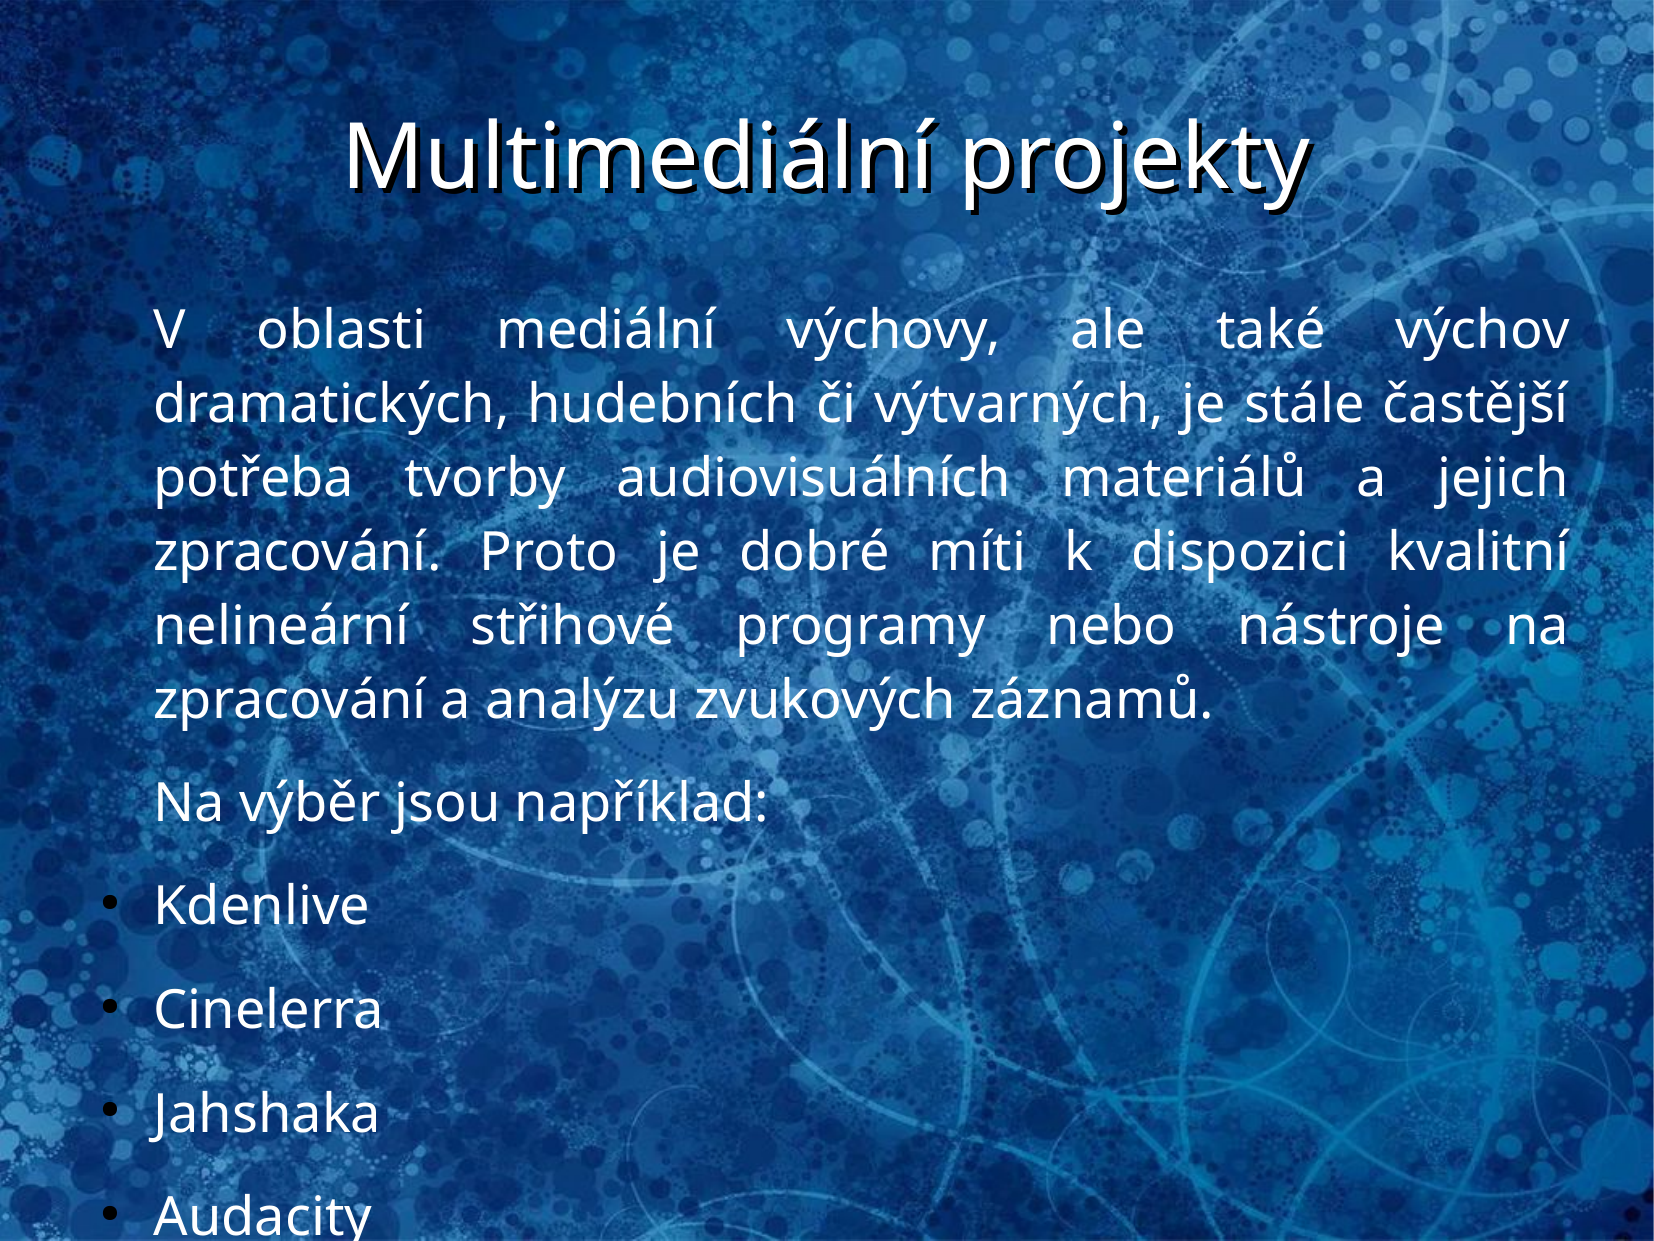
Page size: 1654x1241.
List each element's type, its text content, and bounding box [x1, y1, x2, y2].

picture [0, 0, 1654, 1241]
title Multimediální projekty [82, 49, 1571, 257]
list V oblasti mediální výchovy, ale také výchov dramatických, hudebních či výtvarných, je stále častější potřeba tvorby audiovisuálních materiálů a jejich zpracování. Proto je dobré míti k dispozici kvalitní nelineární střihové programy nebo nástroje na zpracování a analýzu zvukových záznamů. Na výběr jsou například: Kdenlive Cinelerra Jahshaka Audacity [82, 290, 1571, 1164]
